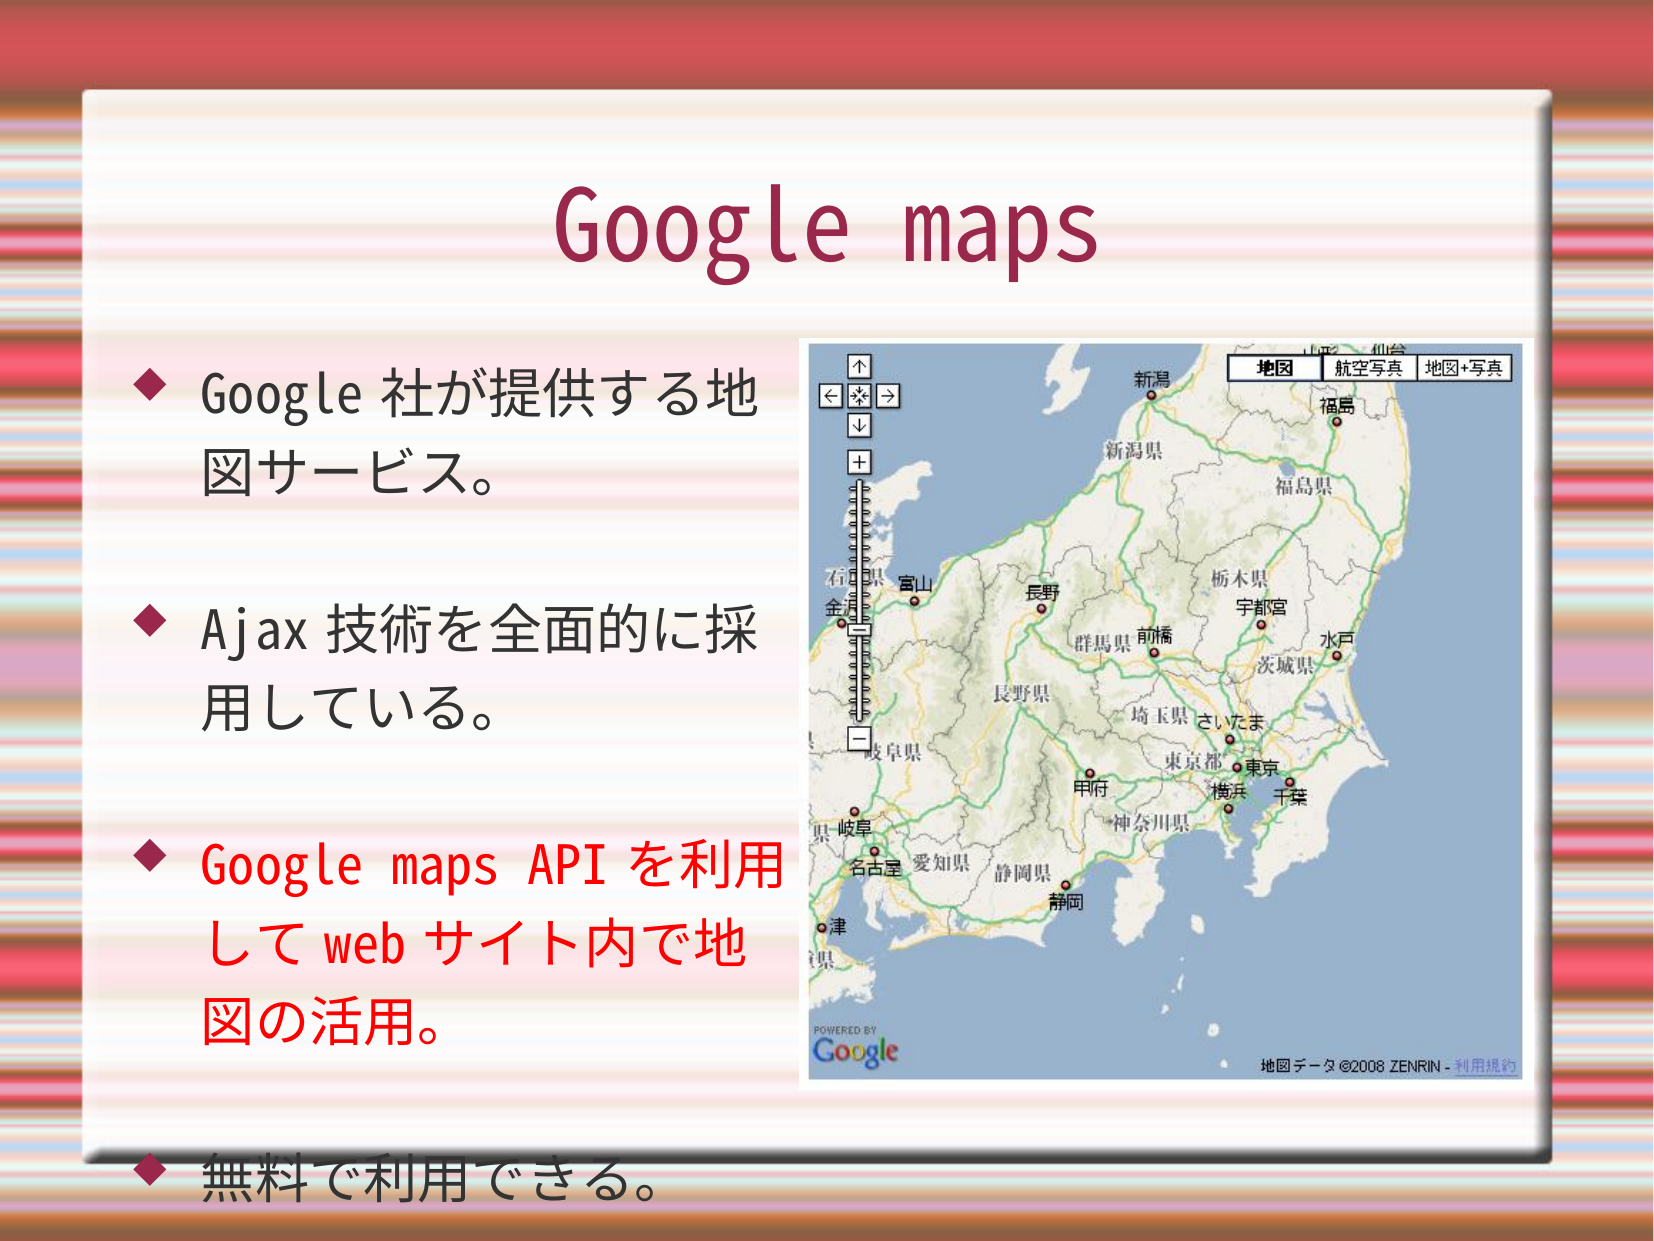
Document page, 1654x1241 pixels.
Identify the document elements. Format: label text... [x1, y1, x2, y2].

list Google社が提供する地図サービス。 Ajax技術を全面的に採用している。 Google maps APIを利用してwebサイト内で地図の活用。 無料で利用できる。 [118, 350, 798, 1133]
title Google maps [121, 114, 1534, 322]
picture [0, 0, 1654, 1241]
